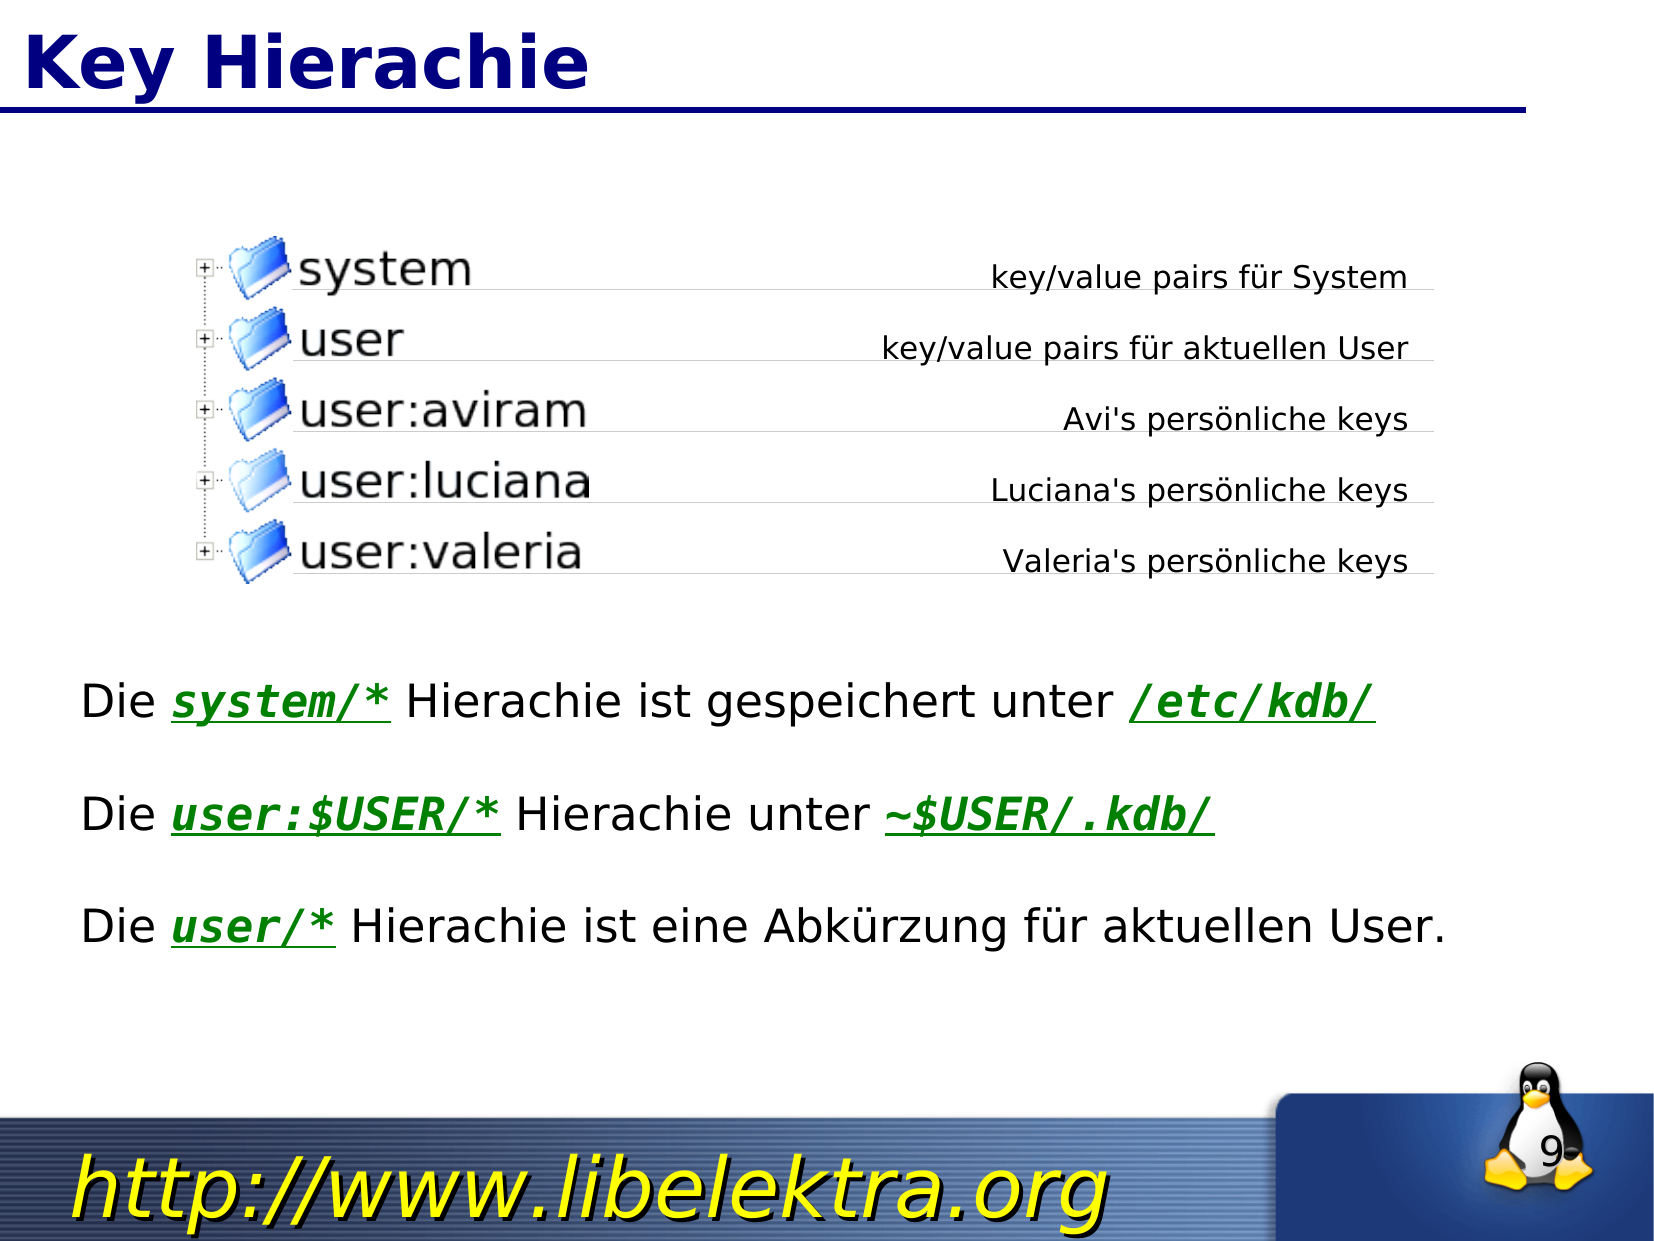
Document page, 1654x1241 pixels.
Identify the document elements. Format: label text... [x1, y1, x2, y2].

picture [196, 236, 589, 584]
text_box key/value pairs für aktuellen User [881, 329, 1410, 367]
text_box Avi's persönliche keys [1004, 400, 1410, 438]
text_box key/value pairs für System [990, 258, 1410, 296]
text_box Luciana's persönliche keys [990, 470, 1410, 509]
text_box Valeria's persönliche keys [967, 541, 1410, 580]
list Die system/* Hierachie ist gespeichert unter /etc/kdb/ Die user:$USER/* Hierachie unter ~$USER/.kdb/ Die user/* Hierachie ist eine Abkürzung für aktuellen User. [65, 663, 1568, 1077]
picture [0, 1061, 1654, 1241]
text_box Key Hierachie [22, 14, 1611, 111]
text_box <Nummer> [1312, 1122, 1566, 1178]
